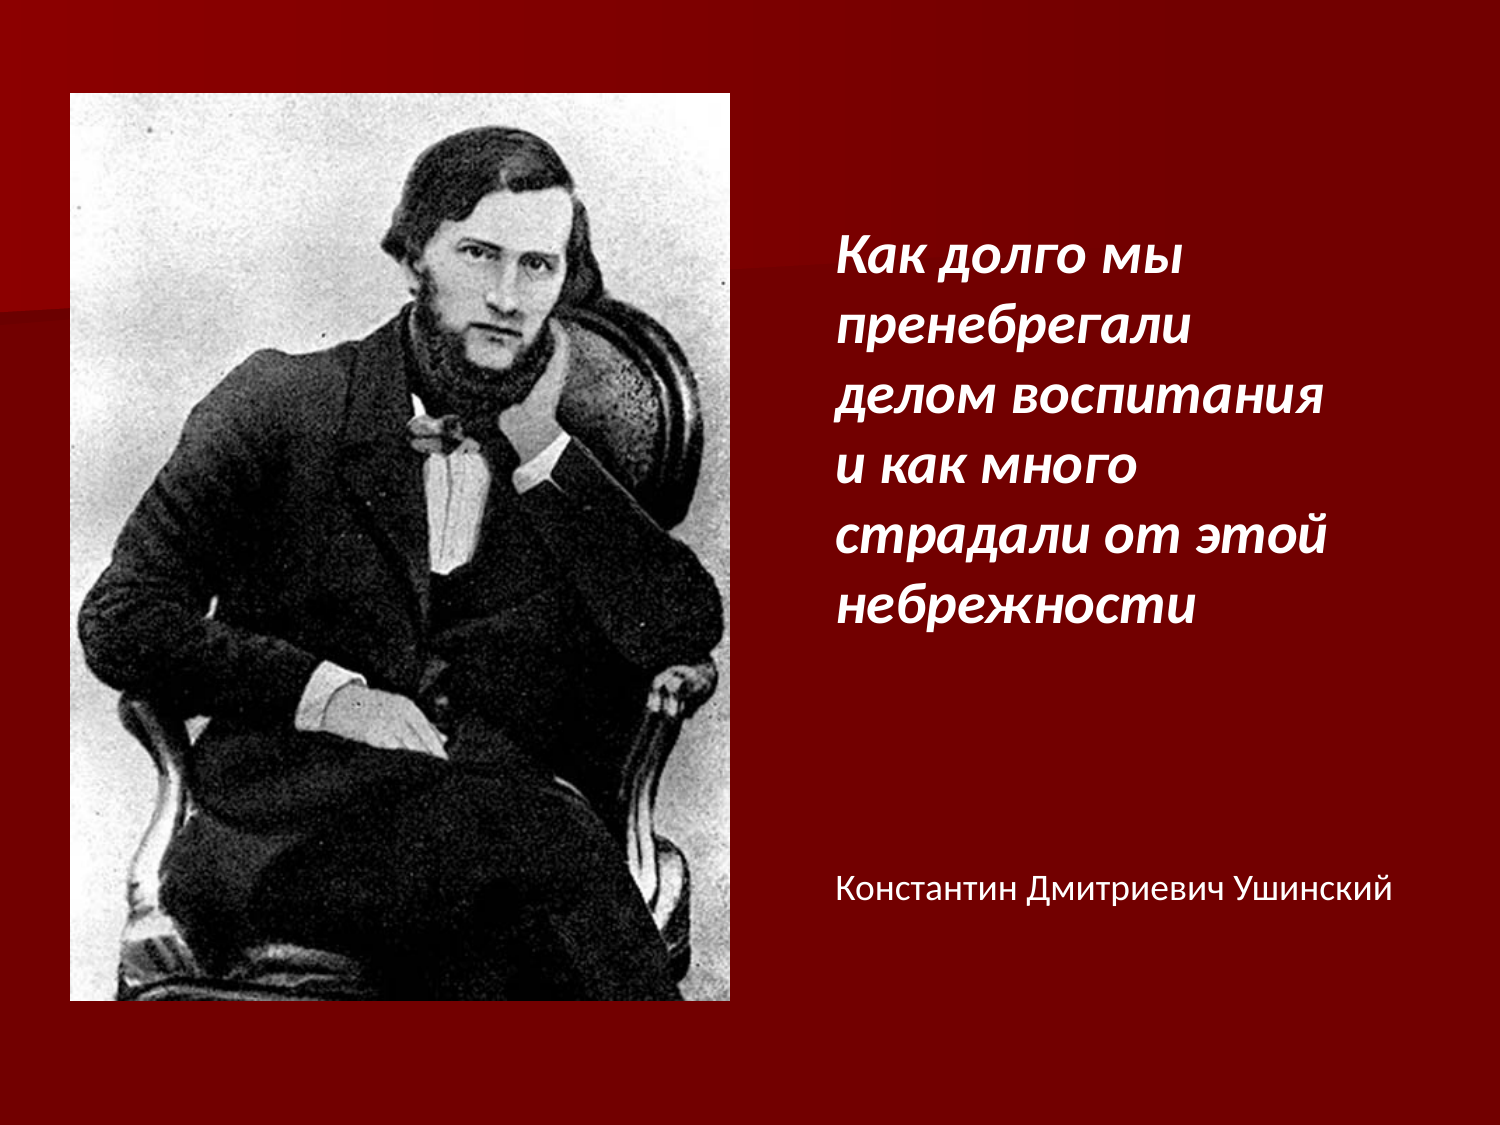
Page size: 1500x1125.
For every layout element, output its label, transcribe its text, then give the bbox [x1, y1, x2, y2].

text_box Константин Дмитриевич Ушинский [820, 855, 1442, 917]
picture [70, 93, 730, 1001]
text_box Как долго мы пренебрегали делом воспитания и как много страдали от этой небрежности [820, 208, 1360, 784]
